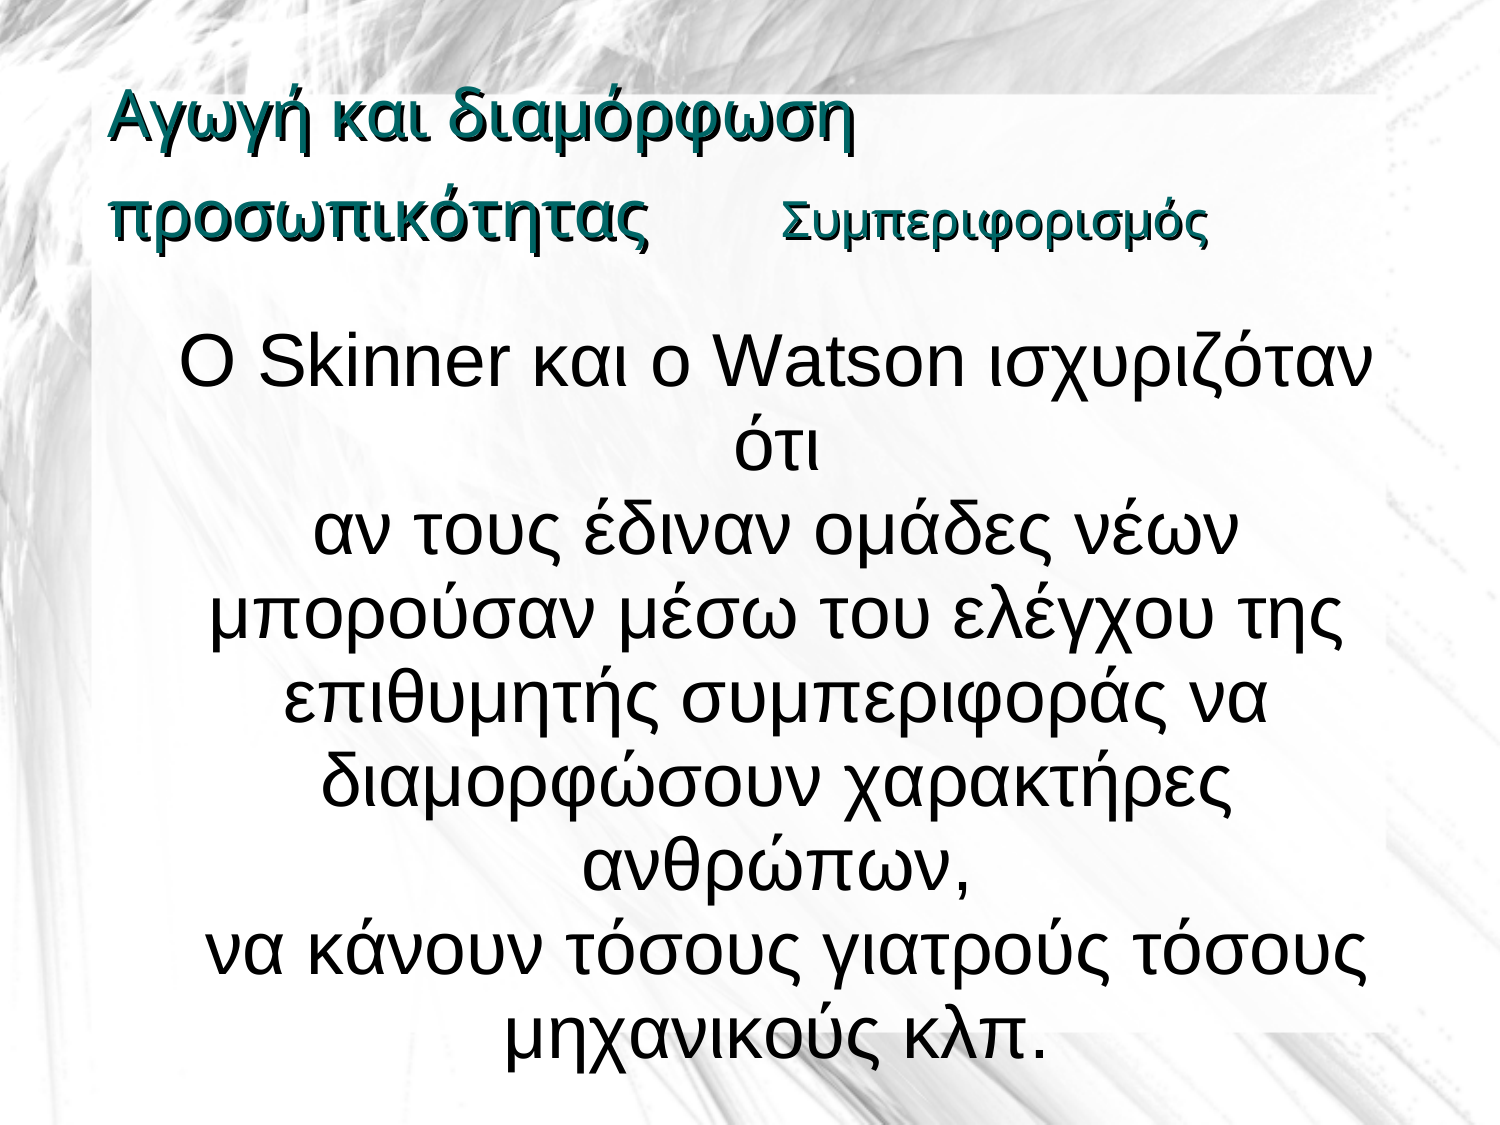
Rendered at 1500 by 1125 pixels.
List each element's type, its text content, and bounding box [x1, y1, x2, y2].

subtitle Ο Skinner και ο Watson ισχυριζόταν ότι αν τους έδιναν ομάδες νέων μπορούσαν μέσω του ελέγχου της επιθυμητής συμπεριφοράς να διαμορφώσουν χαρακτήρες ανθρώπων, να κάνουν τόσους γιατρούς τόσους μηχανικούς κλπ. [118, 318, 1437, 1075]
picture [0, 0, 1500, 1125]
title Αγωγή και διαμόρφωση προσωπικότητας Συμπεριφορισμός [107, 71, 1367, 255]
